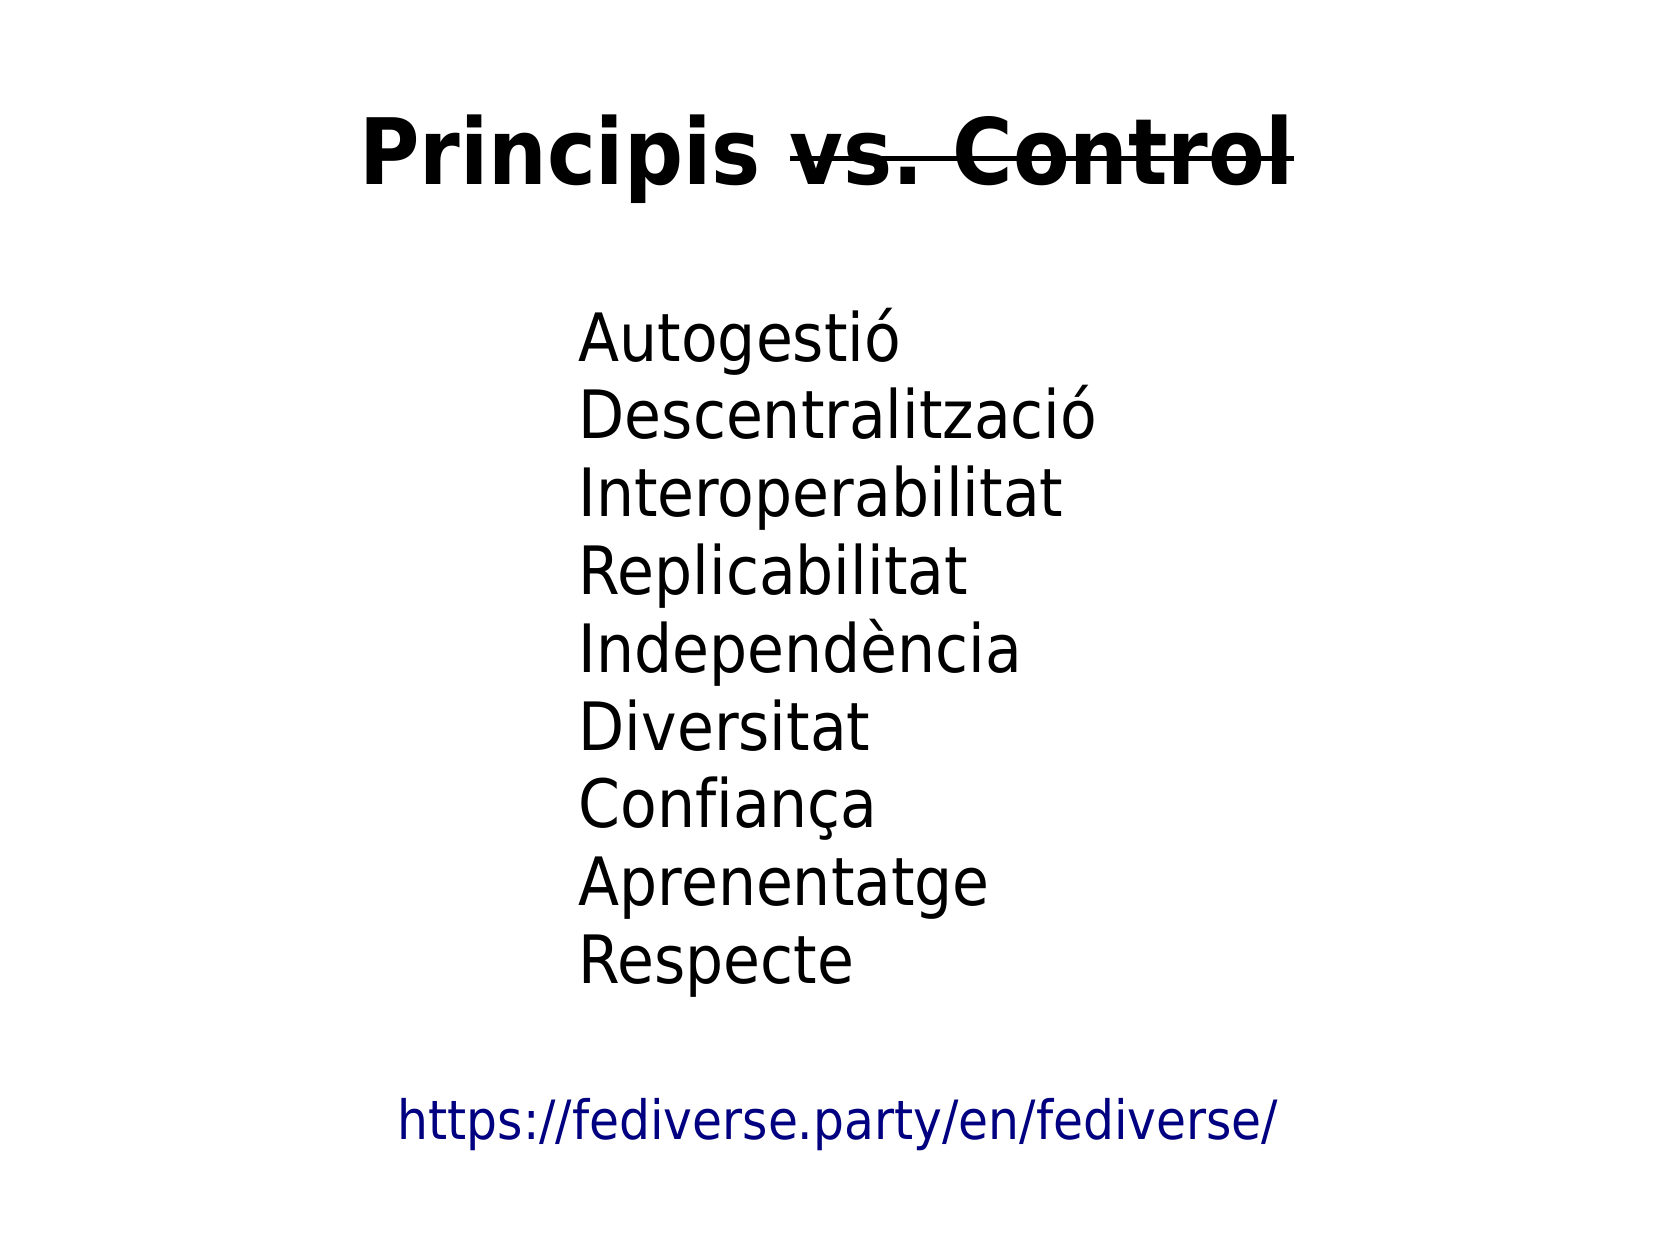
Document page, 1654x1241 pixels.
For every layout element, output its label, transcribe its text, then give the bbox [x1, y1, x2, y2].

title https://fediverse.party/en/fediverse/ [106, 1030, 1571, 1211]
title Principis vs. Control [82, 49, 1571, 257]
title Autogestió Descentralització Interoperabilitat Replicabilitat Independència Diversitat Confiança Aprenentatge Respecte [578, 299, 1152, 1000]
